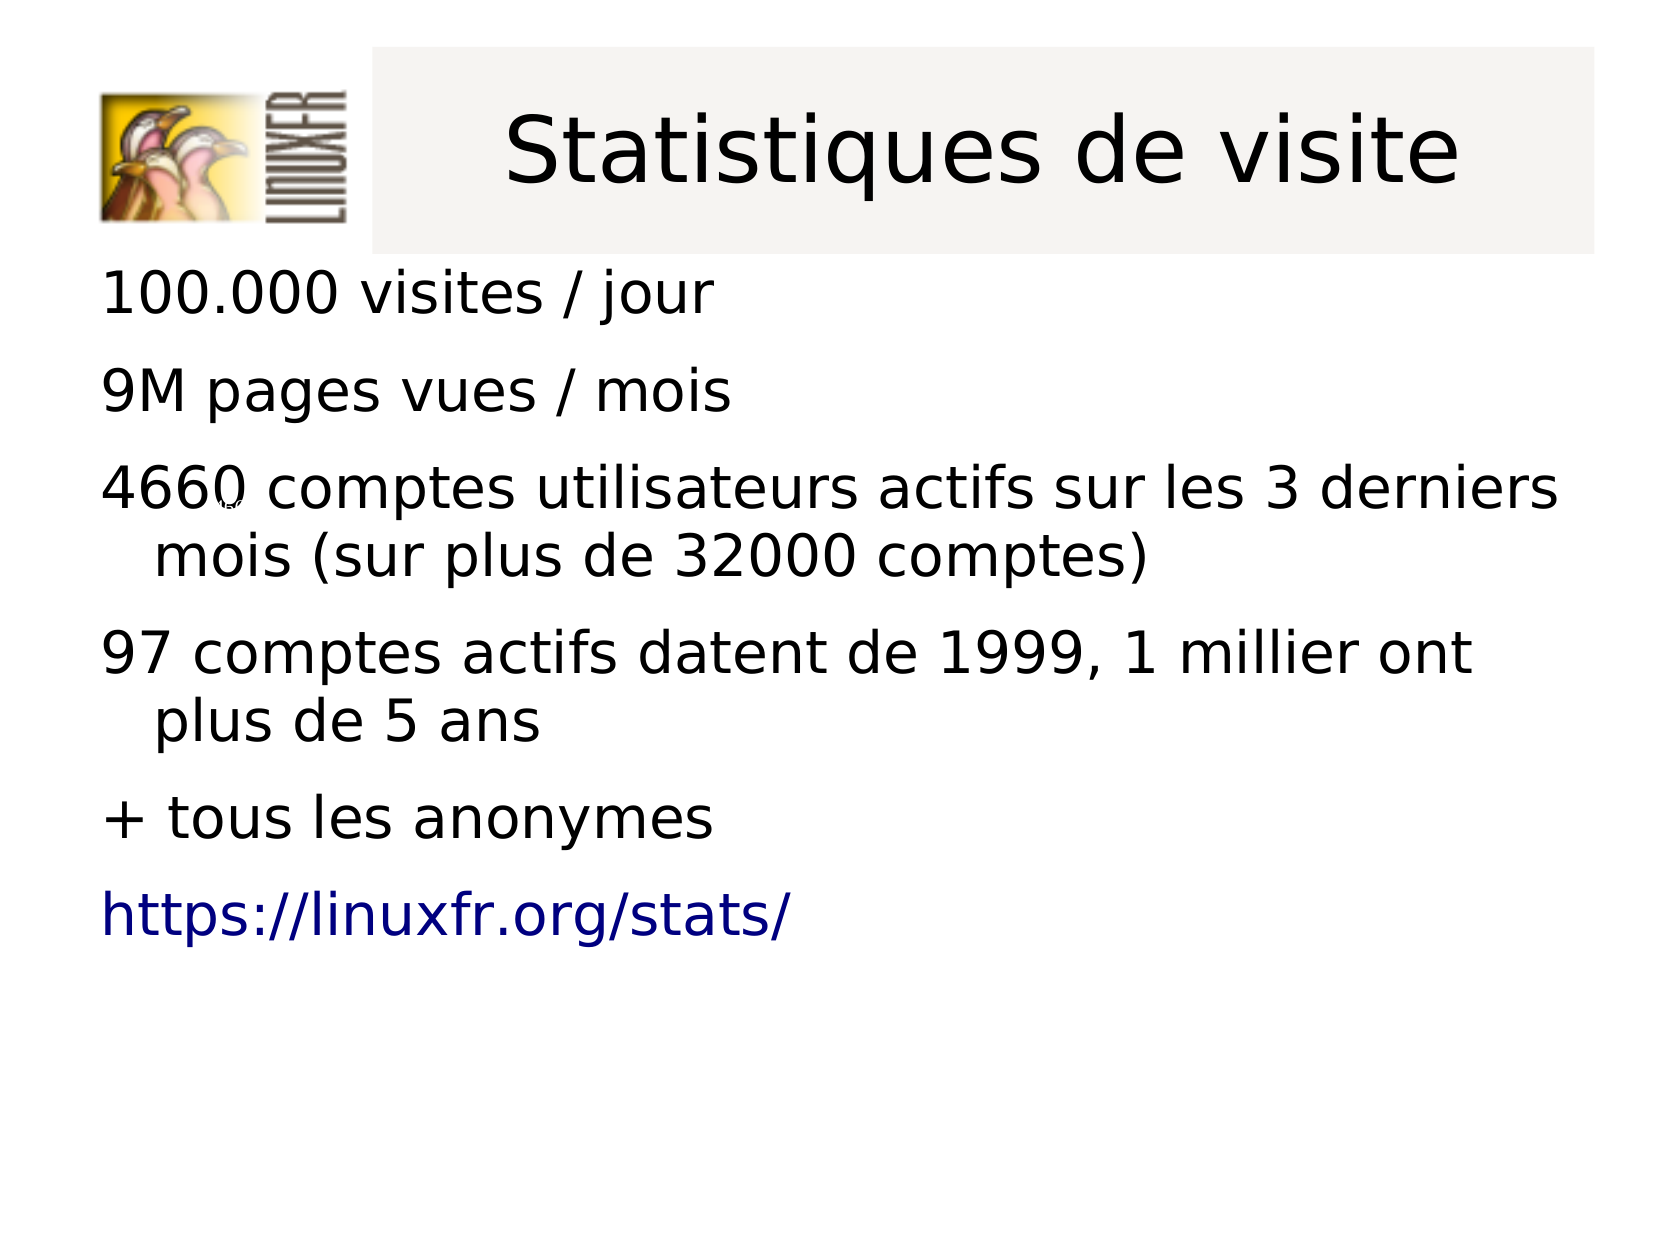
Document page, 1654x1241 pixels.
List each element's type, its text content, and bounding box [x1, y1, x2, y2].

text_box 4665 [213, 495, 266, 521]
picture [95, 88, 355, 229]
title Statistiques de visite [372, 46, 1595, 254]
list 100.000 visites / jour 9M pages vues / mois 4660 comptes utilisateurs actifs sur les 3 derniers mois (sur plus de 32000 comptes) 97 comptes actifs datent de 1999, 1 millier ont plus de 5 ans + tous les anonymes https://linuxfr.org/stats/ [82, 259, 1571, 1073]
